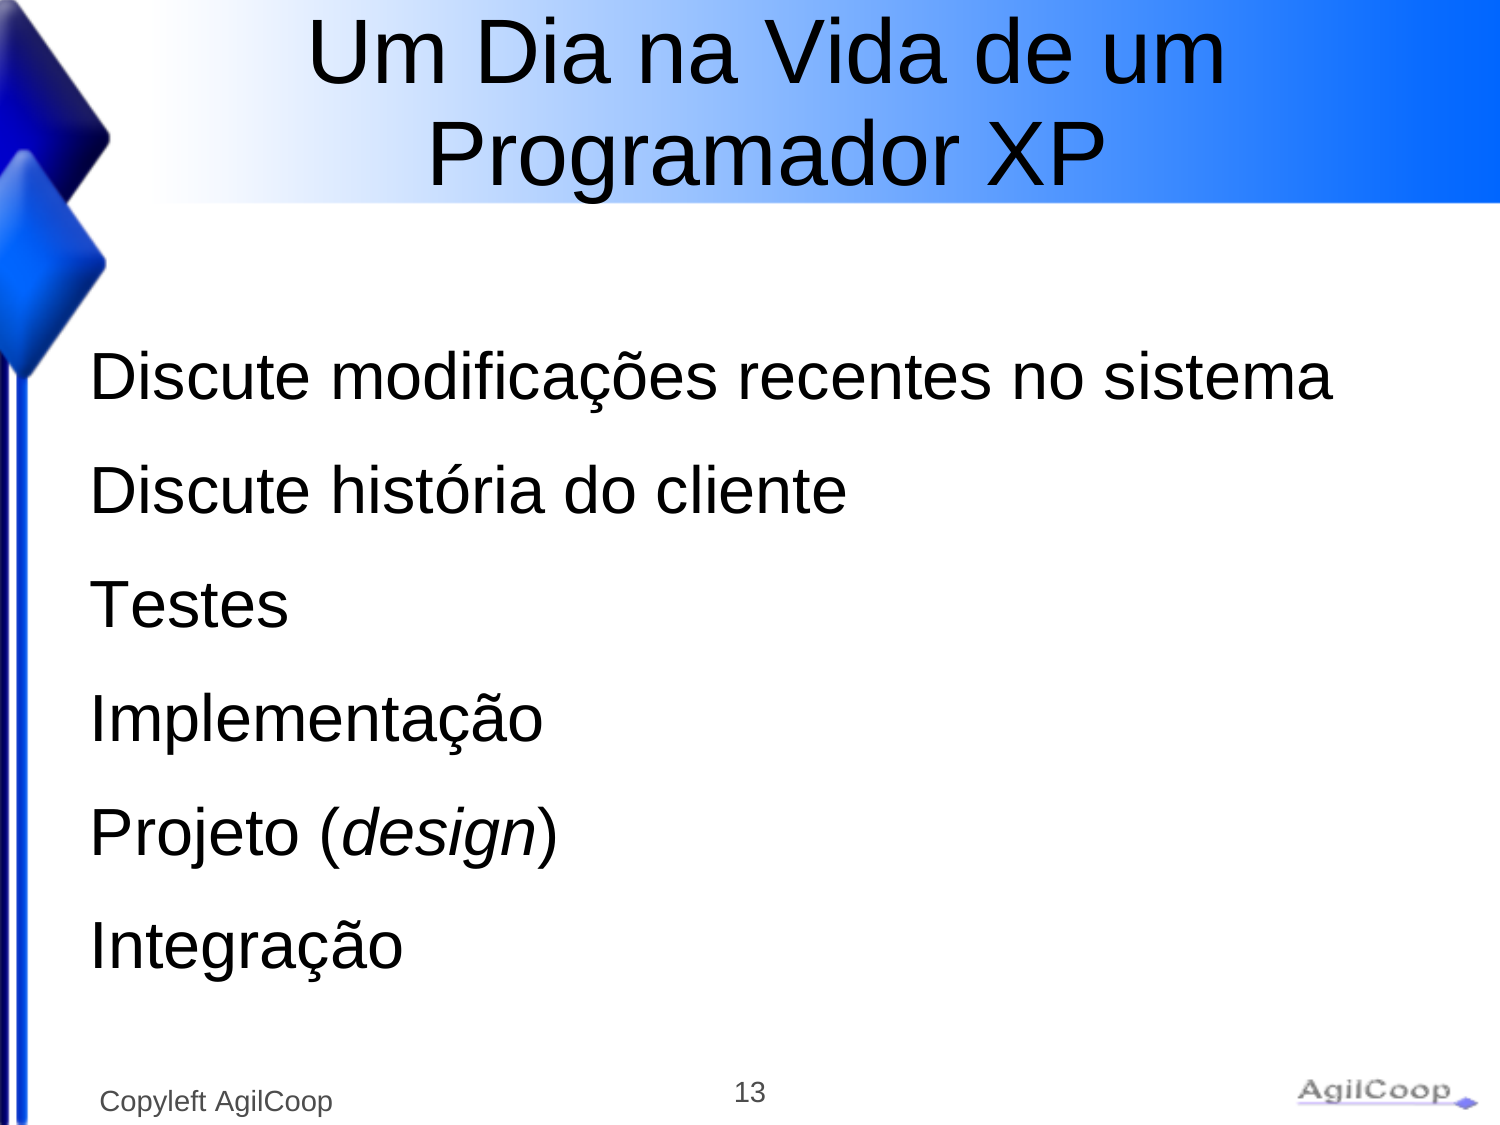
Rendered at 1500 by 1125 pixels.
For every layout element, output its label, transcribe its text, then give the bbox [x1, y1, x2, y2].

list Discute modificações recentes no sistema Discute história do cliente Testes Implementação Projeto (design) Integração [74, 309, 1500, 1063]
picture [0, 0, 1500, 1125]
title Um Dia na Vida de um Programador XP [169, 0, 1367, 221]
